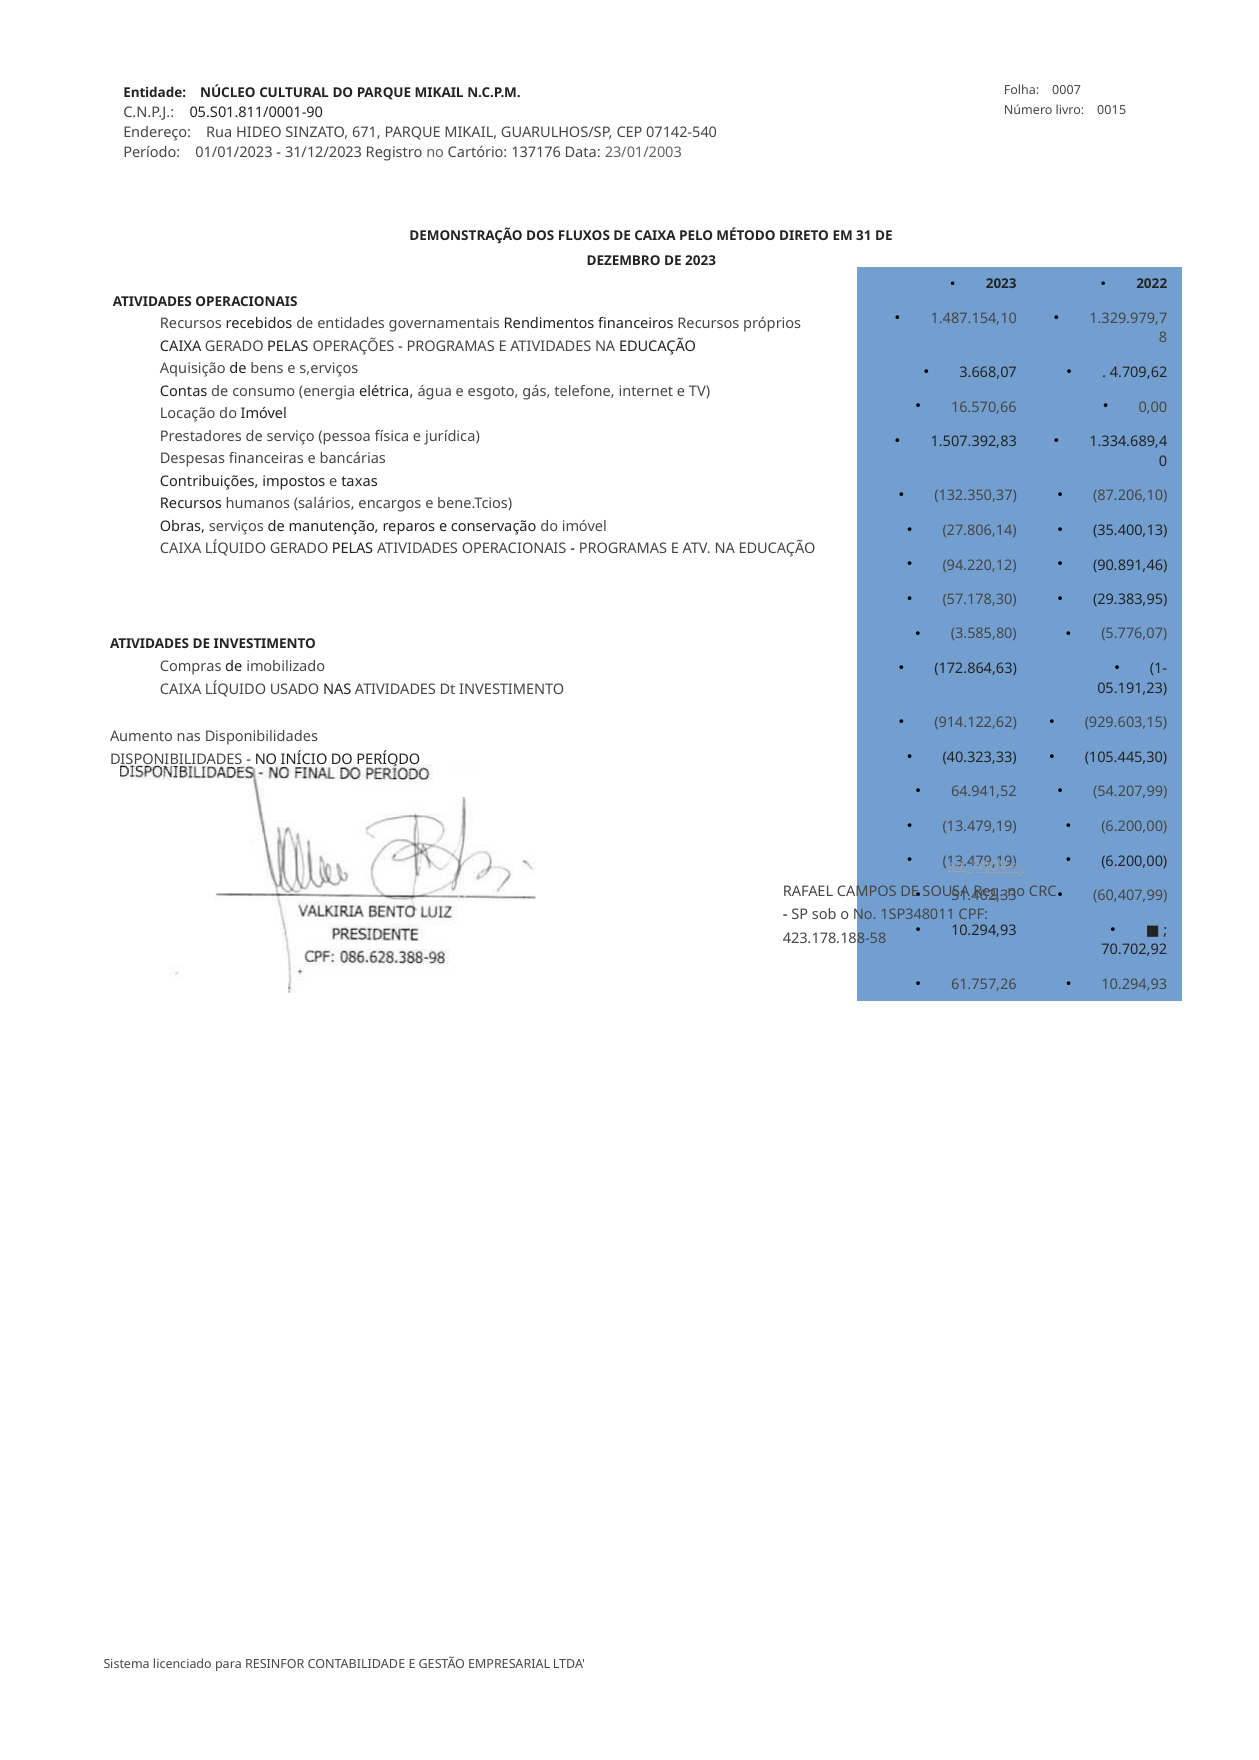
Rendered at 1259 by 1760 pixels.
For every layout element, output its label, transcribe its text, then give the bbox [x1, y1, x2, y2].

table_cell (105.445,30) [1032, 740, 1182, 774]
text_box AjL <V)ov->j, RAFAEL CAMPOS DE SOUSA Reg. no CRC - SP sob o No. 1SP348011 CPF: 423.178.188-58 [760, 852, 1060, 971]
table_cell 61.757,26 [857, 971, 1032, 1001]
table_cell (3.585,80) [857, 616, 1032, 651]
table_cell (57.178,30) [857, 582, 1032, 616]
table_cell 1.507.392,83 [857, 424, 1032, 478]
table_cell 3.668,07 [857, 355, 1032, 389]
table_cell 10.294,93 [1032, 967, 1182, 1001]
text_box ATIVIDADES OPERACIONAIS Recursos recebidos de entidades governamentais Rendimentos financeiros Recursos próprios CAIXA GERADO PELAS OPERAÇÕES - PROGRAMAS E ATIVIDADES NA EDUCAÇÃO Aquisição de bens e s,erviços Contas de consumo (energia elétrica, água e esgoto, gás, telefone, internet e TV) Locação do Imóvel Prestadores de serviço (pessoa física e jurídica) Despesas financeiras e bancárias Contribuições, impostos e taxas Recursos humanos (salários, encargos e bene.Tcios) Obras, serviços de manutenção, reparos e conservação do imóvel CAIXA LÍQUIDO GERADO PELAS ATIVIDADES OPERACIONAIS - PROGRAMAS E ATV. NA EDUCAÇÃO [113, 287, 840, 607]
table_cell (87.206,10) [1032, 478, 1182, 513]
table_cell (13.479,19) [857, 809, 1032, 843]
table_cell 0,00 [1032, 389, 1182, 424]
table_cell (6.200,00) [1032, 809, 1182, 843]
text_box Folha: 0007 Número livro: 0015 [1004, 77, 1174, 116]
table_cell . 4.709,62 [1032, 355, 1182, 389]
text_box DEMONSTRAÇÃO DOS FLUXOS DE CAIXA PELO MÉTODO DIRETO EM 31 DE DEZEMBRO DE 2023 [387, 219, 916, 260]
table_cell 1.487.154,10 [857, 300, 1032, 355]
table_cell (35.400,13) [1032, 513, 1182, 547]
table_header 2023 [857, 267, 1032, 300]
table_cell (13.479,19) [857, 843, 1032, 852]
text_box Entidade: NÚCLEO CULTURAL DO PARQUE MIKAIL N.C.P.M. C.N.P.J.: 05.S01.811/0001-90 Endereço: Rua HIDEO SINZATO, 671, PARQUE MIKAIL, GUARULHOS/SP, CEP 07142-540 Período: 01/01/2023 - 31/12/2023 Registro no Cartório: 137176 Data: 23/01/2003 [123, 80, 748, 161]
table_cell (29.383,95) [1032, 582, 1182, 616]
table_cell (54.207,99) [1032, 774, 1182, 809]
table_cell (914.122,62) [857, 705, 1032, 740]
table_cell (929.603,15) [1032, 705, 1182, 740]
text_box Sistema licenciado para RESINFOR CONTABILIDADE E GESTÃO EMPRESARIAL LTDa' [103, 1656, 673, 1681]
table_cell 64.941,52 [857, 774, 1032, 809]
table_cell (27.806,14) [857, 513, 1032, 547]
table_cell (40.323,33) [857, 740, 1032, 774]
table_cell (172.864,63) [857, 651, 1032, 705]
table_cell (94.220,12) [857, 547, 1032, 582]
table_cell (1-05.191,23) [1032, 651, 1182, 705]
table_cell 1.329.979,78 [1032, 300, 1182, 355]
table_cell (60,407,99) [1060, 878, 1182, 912]
picture [120, 765, 536, 994]
table_cell ■ ; 70.702,92 [1060, 912, 1182, 967]
table_cell 1.334.689,40 [1032, 424, 1182, 478]
table_cell 16.570,66 [857, 389, 1032, 424]
table_cell (5.776,07) [1032, 616, 1182, 651]
text_box Aumento nas Disponibilidades DISPONIBILIDADES - NO INÍCIO DO PERÍODO [110, 721, 584, 760]
table_cell (6.200,00) [1032, 843, 1182, 878]
table_cell (132.350,37) [857, 478, 1032, 513]
text_box ATIVIDADES DE INVESTIMENTO Compras de imobilizado CAIXA LÍQUIDO USADO NAS ATIVIDADES Dt INVESTIMENTO [110, 628, 584, 691]
table_header 2022 [1032, 267, 1182, 300]
table_cell (90.891,46) [1032, 547, 1182, 582]
